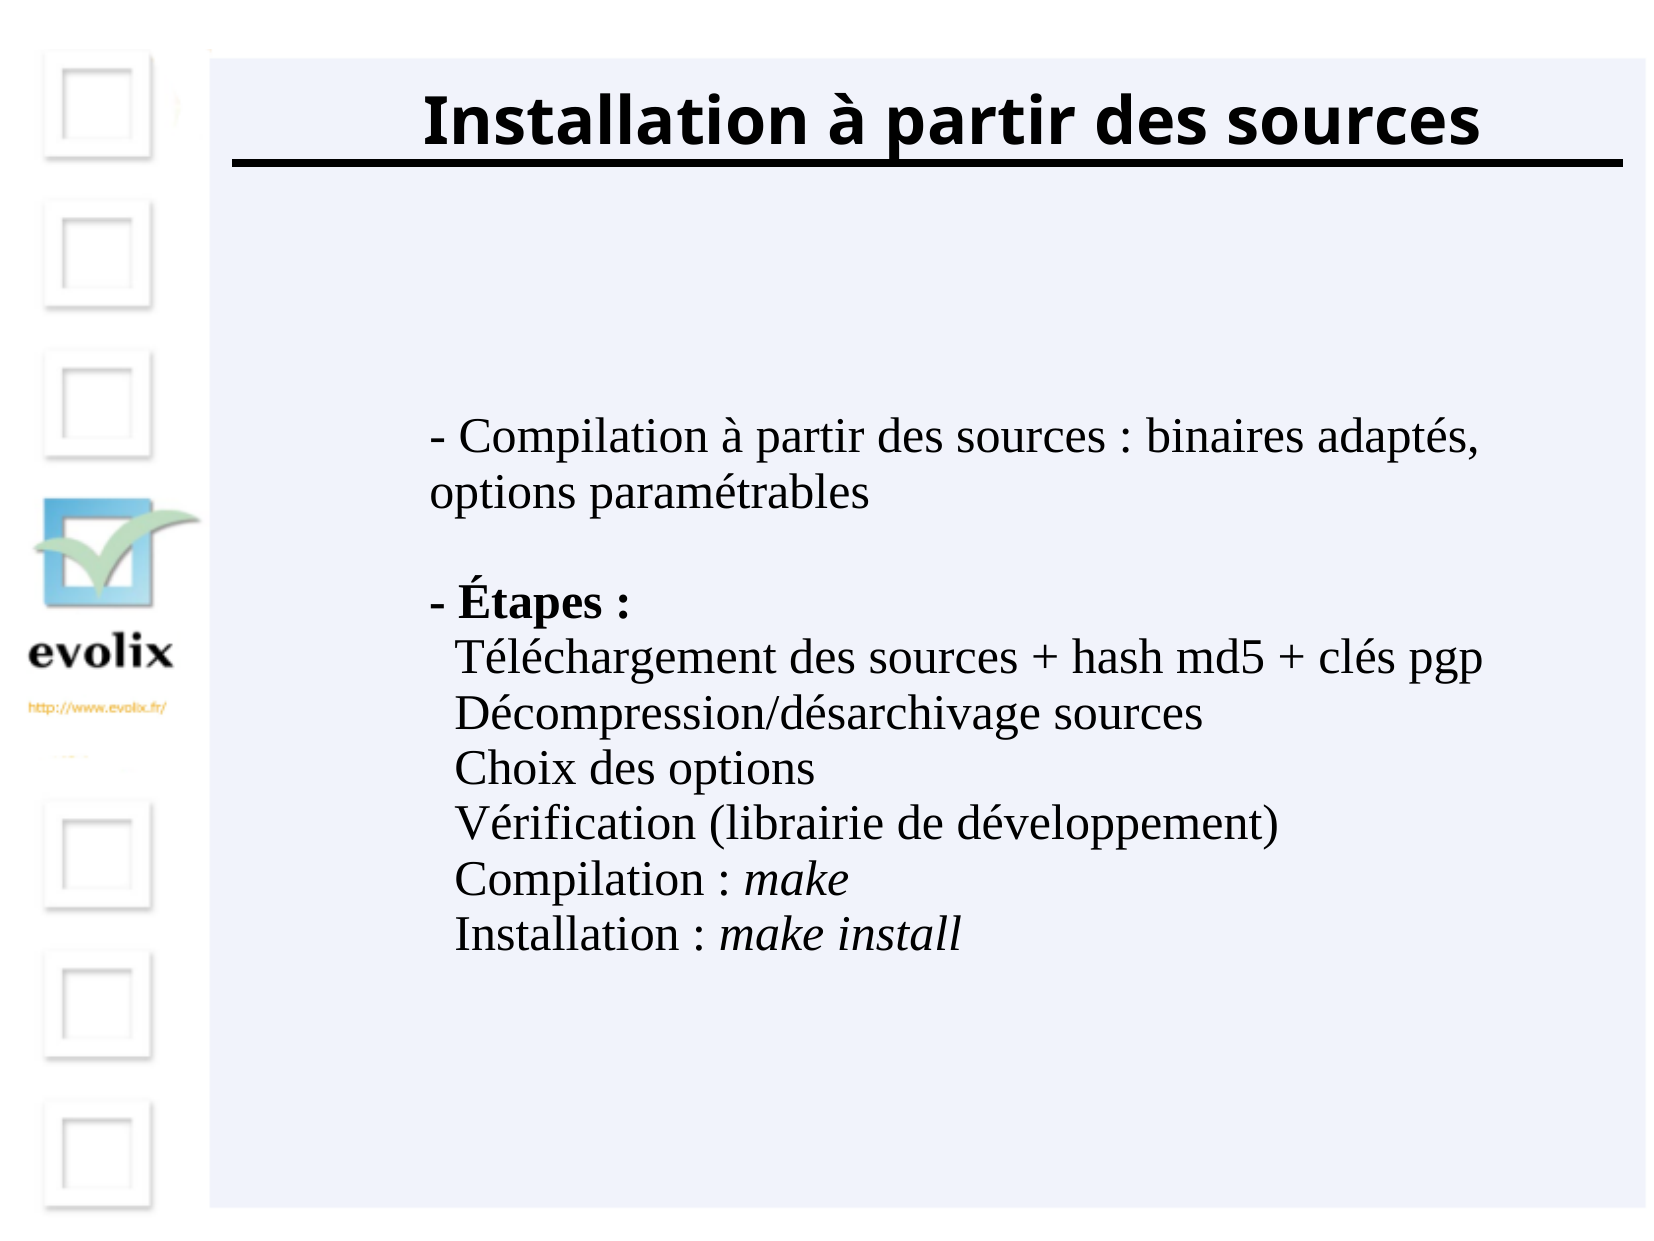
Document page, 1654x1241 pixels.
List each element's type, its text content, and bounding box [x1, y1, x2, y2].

picture [0, 49, 1654, 1218]
title Installation à partir des sources [276, 15, 1629, 224]
subtitle - Compilation à partir des sources : binaires adaptés, options paramétrables - Étapes : Téléchargement des sources + hash md5 + clés pgp Décompression/désarchivage sources Choix des options Vérification (librairie de développement) Compilation : make Installation : make install [354, 273, 1532, 1241]
